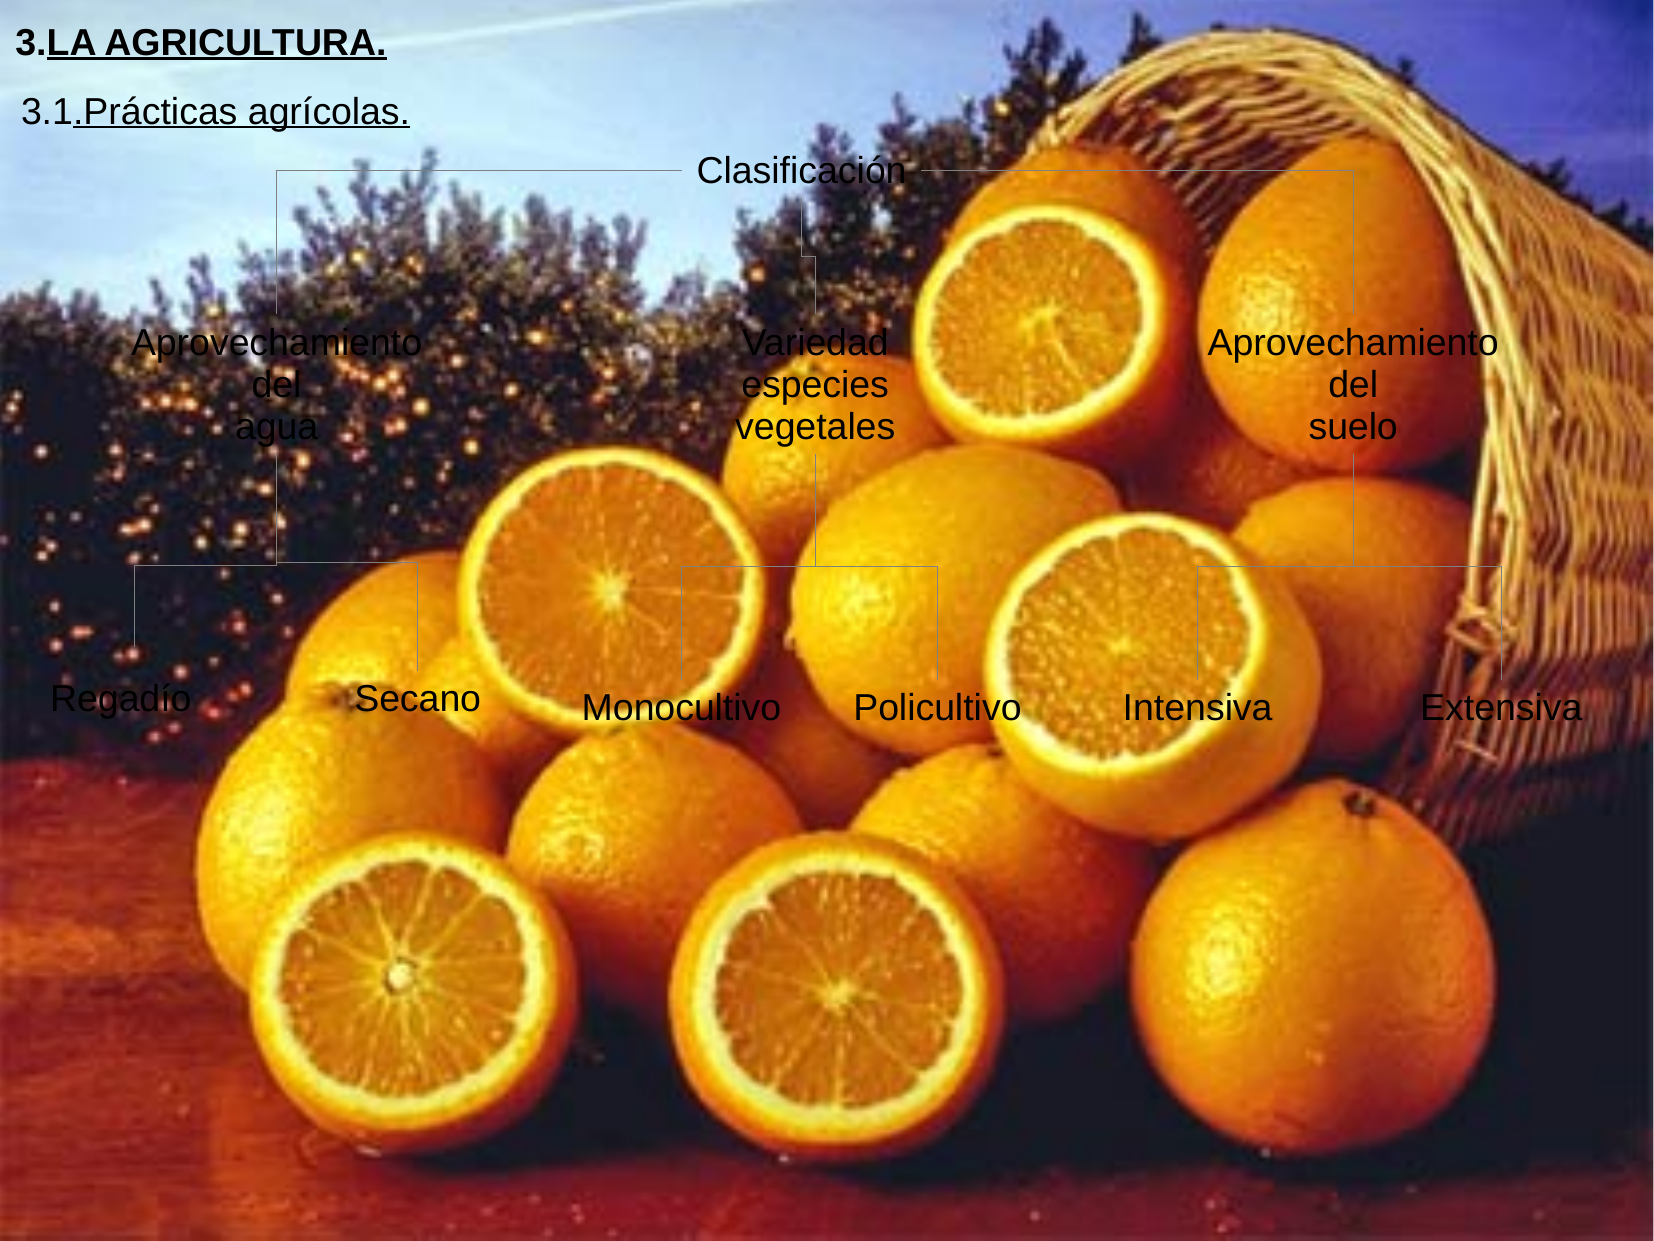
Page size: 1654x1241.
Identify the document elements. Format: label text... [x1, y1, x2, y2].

text_box Clasificación [681, 141, 922, 199]
text_box Regadío [35, 670, 207, 728]
text_box 3.LA AGRICULTURA. [0, 14, 402, 71]
text_box Extensiva [1405, 679, 1598, 736]
text_box Monocultivo [566, 679, 797, 736]
text_box Variedad especies vegetales [720, 313, 911, 455]
text_box 3.1.Prácticas agrícolas. [6, 82, 426, 140]
text_box Policultivo [838, 679, 1037, 736]
text_box Secano [339, 670, 497, 728]
text_box Intensiva [1107, 679, 1288, 736]
text_box Aprovechamiento del suelo [1192, 313, 1514, 455]
text_box Aprovechamiento del agua [116, 313, 438, 455]
picture [0, 0, 1654, 1241]
